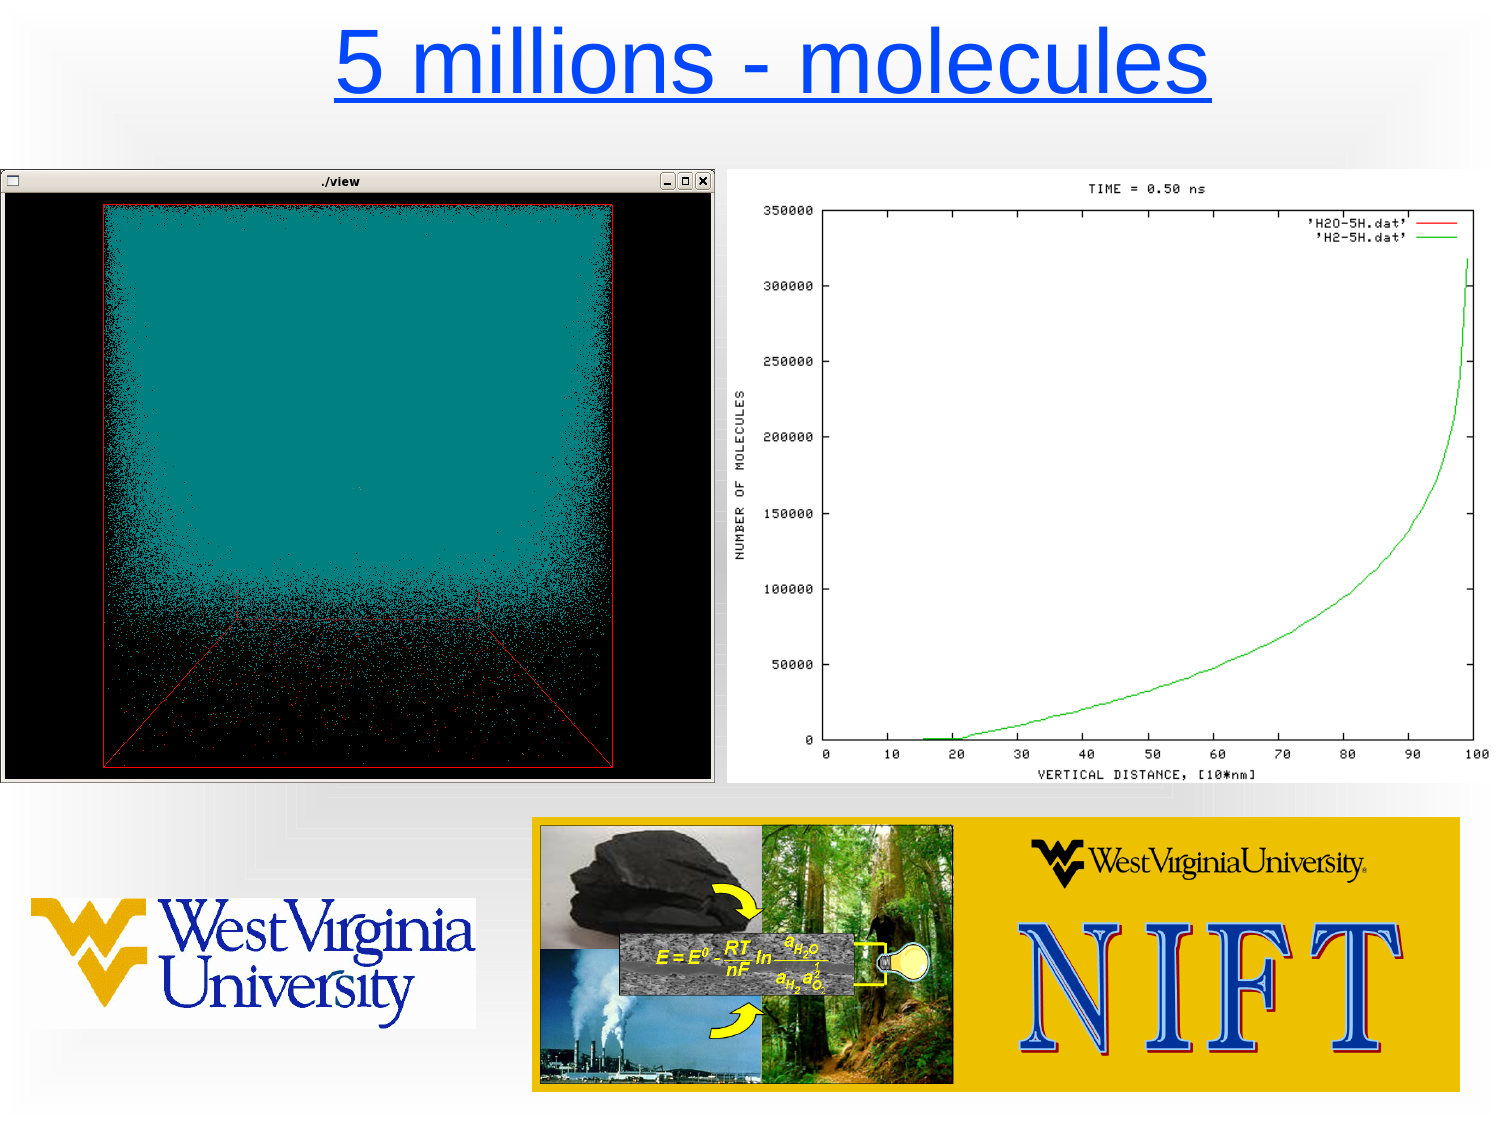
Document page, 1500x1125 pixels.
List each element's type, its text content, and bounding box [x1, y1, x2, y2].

title 5 millions - molecules [135, 10, 1411, 113]
picture [727, 169, 1497, 783]
picture [0, 169, 715, 783]
picture [532, 817, 1460, 1092]
